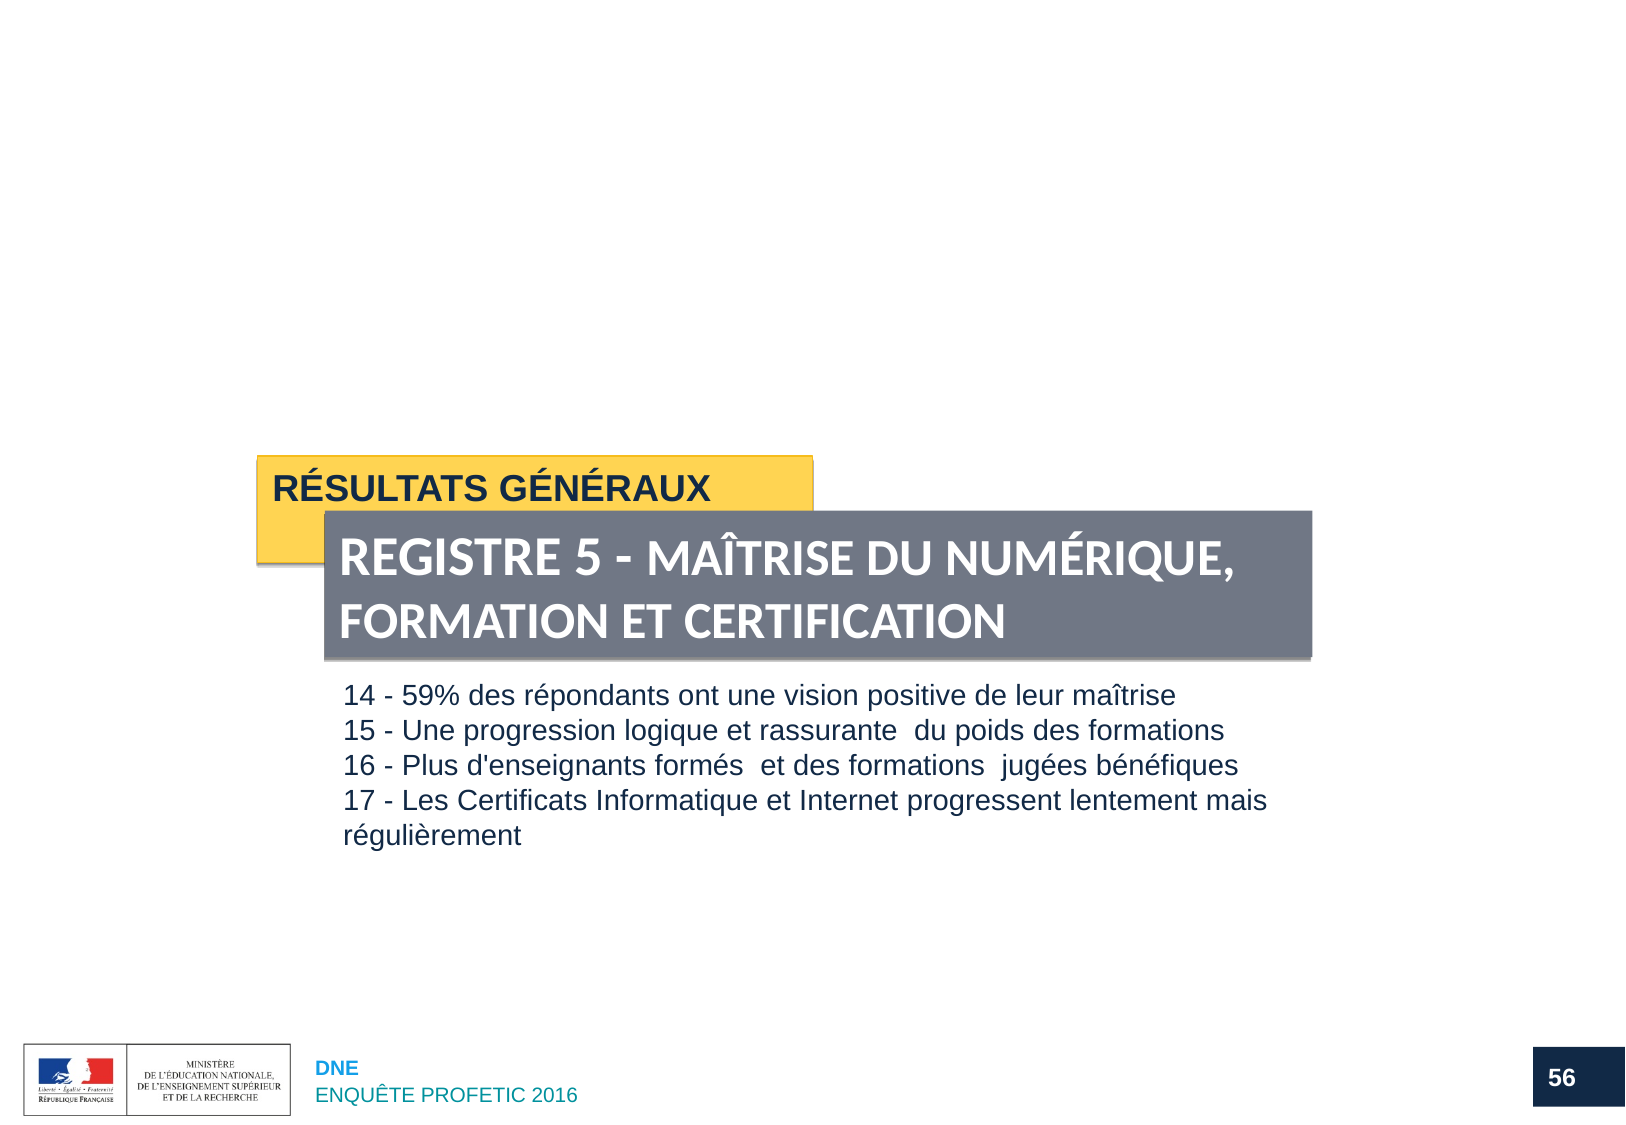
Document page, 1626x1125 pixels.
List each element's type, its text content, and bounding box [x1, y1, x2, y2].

text_box 56 [1533, 1046, 1625, 1107]
text_box Résultats généraux [257, 456, 813, 563]
text_box 14 - 59% des répondants ont une vision positive de leur maîtrise 15 - Une progression logique et rassurante du poids des formations 16 - Plus d'enseignants formés et des formations jugées bénéfiques 17 - Les Certificats Informatique et Internet progressent lentement mais régulièrement [328, 669, 1380, 859]
title Registre 5 - Maîtrise du numérique, formation et certification [324, 510, 1313, 658]
